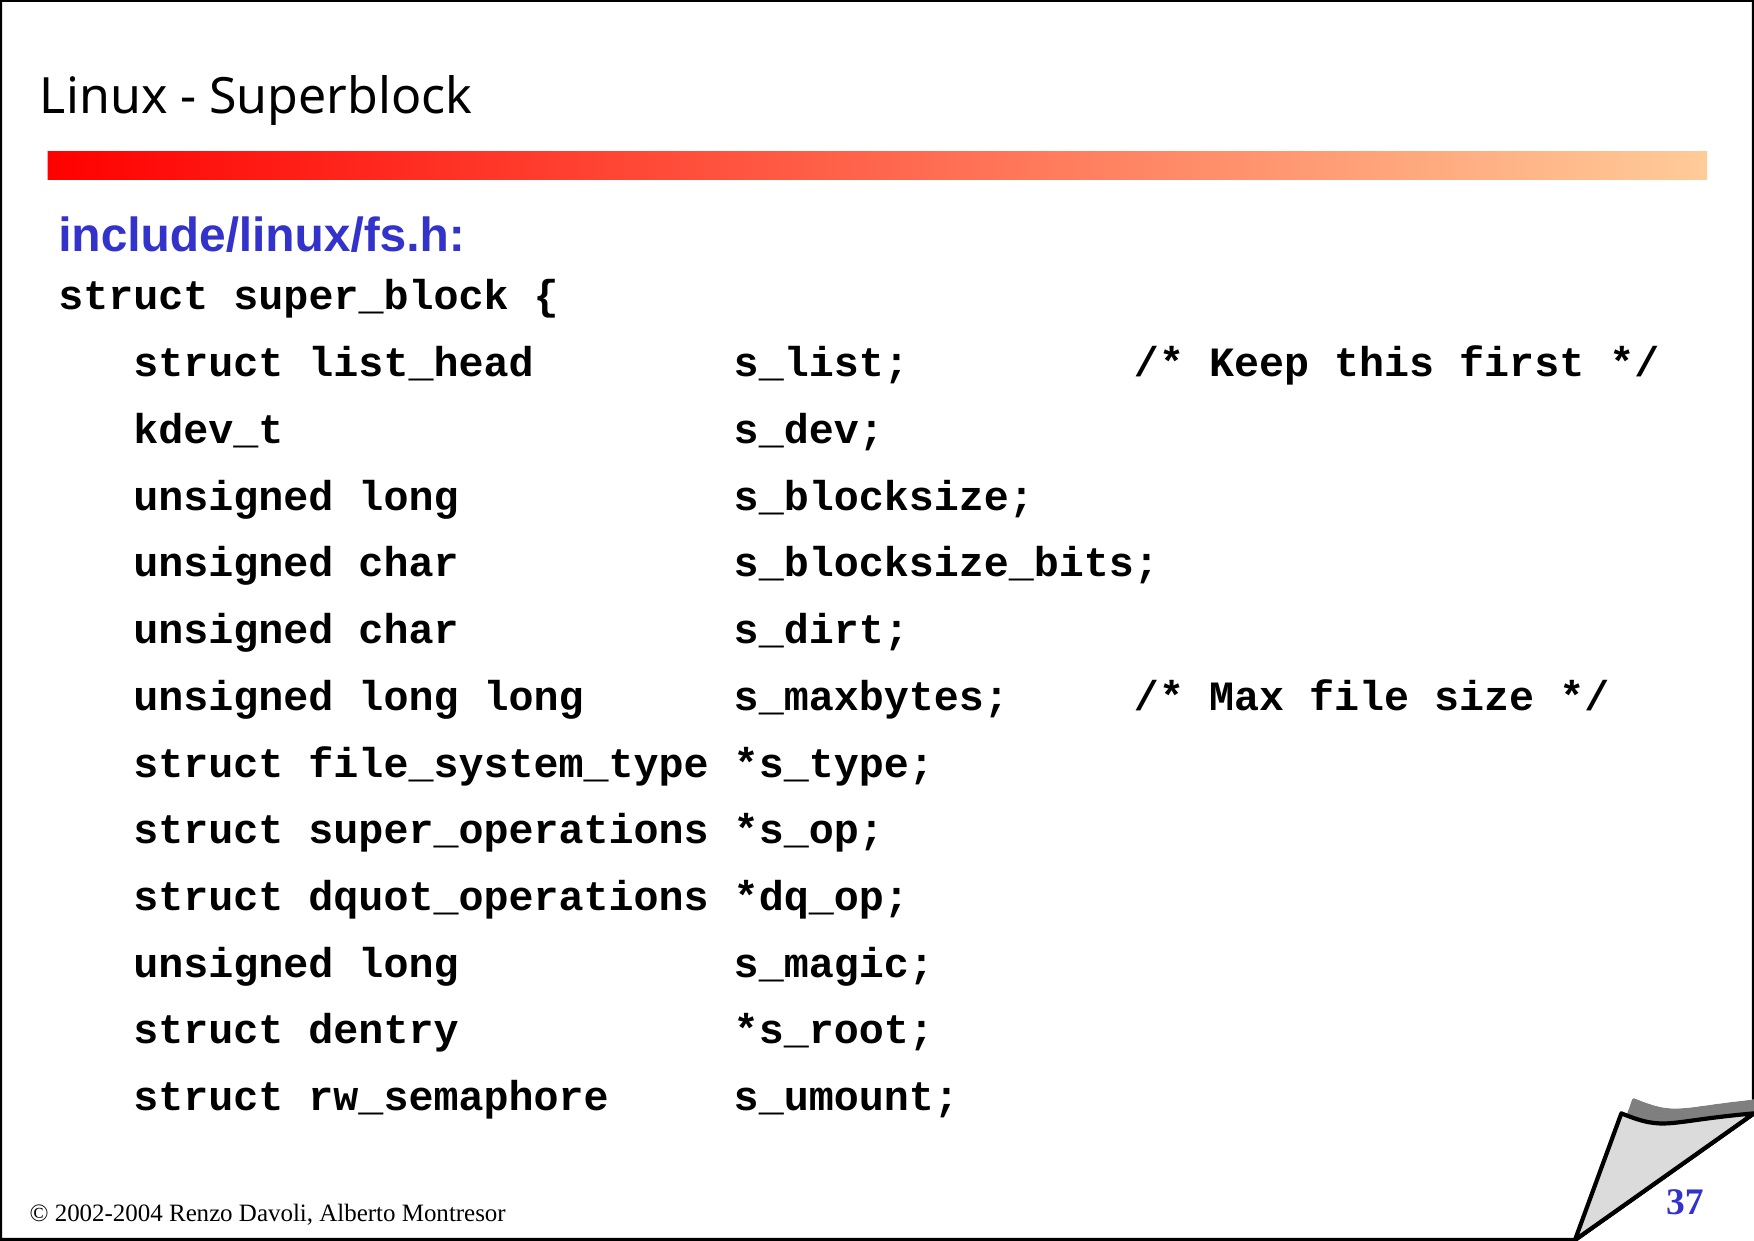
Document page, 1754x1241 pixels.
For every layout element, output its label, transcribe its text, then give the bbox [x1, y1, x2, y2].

list include/linux/fs.h: struct super_block { struct list_head s_list; /* Keep this first */ kdev_t s_dev; unsigned long s_blocksize; unsigned char s_blocksize_bits; unsigned char s_dirt; unsigned long long s_maxbytes; /* Max file size */ struct file_system_type *s_type; struct super_operations *s_op; struct dquot_operations *dq_op; unsigned long s_magic; struct dentry *s_root; struct rw_semaphore s_umount; [58, 206, 1696, 1200]
title Linux - Superblock [40, 49, 1714, 144]
